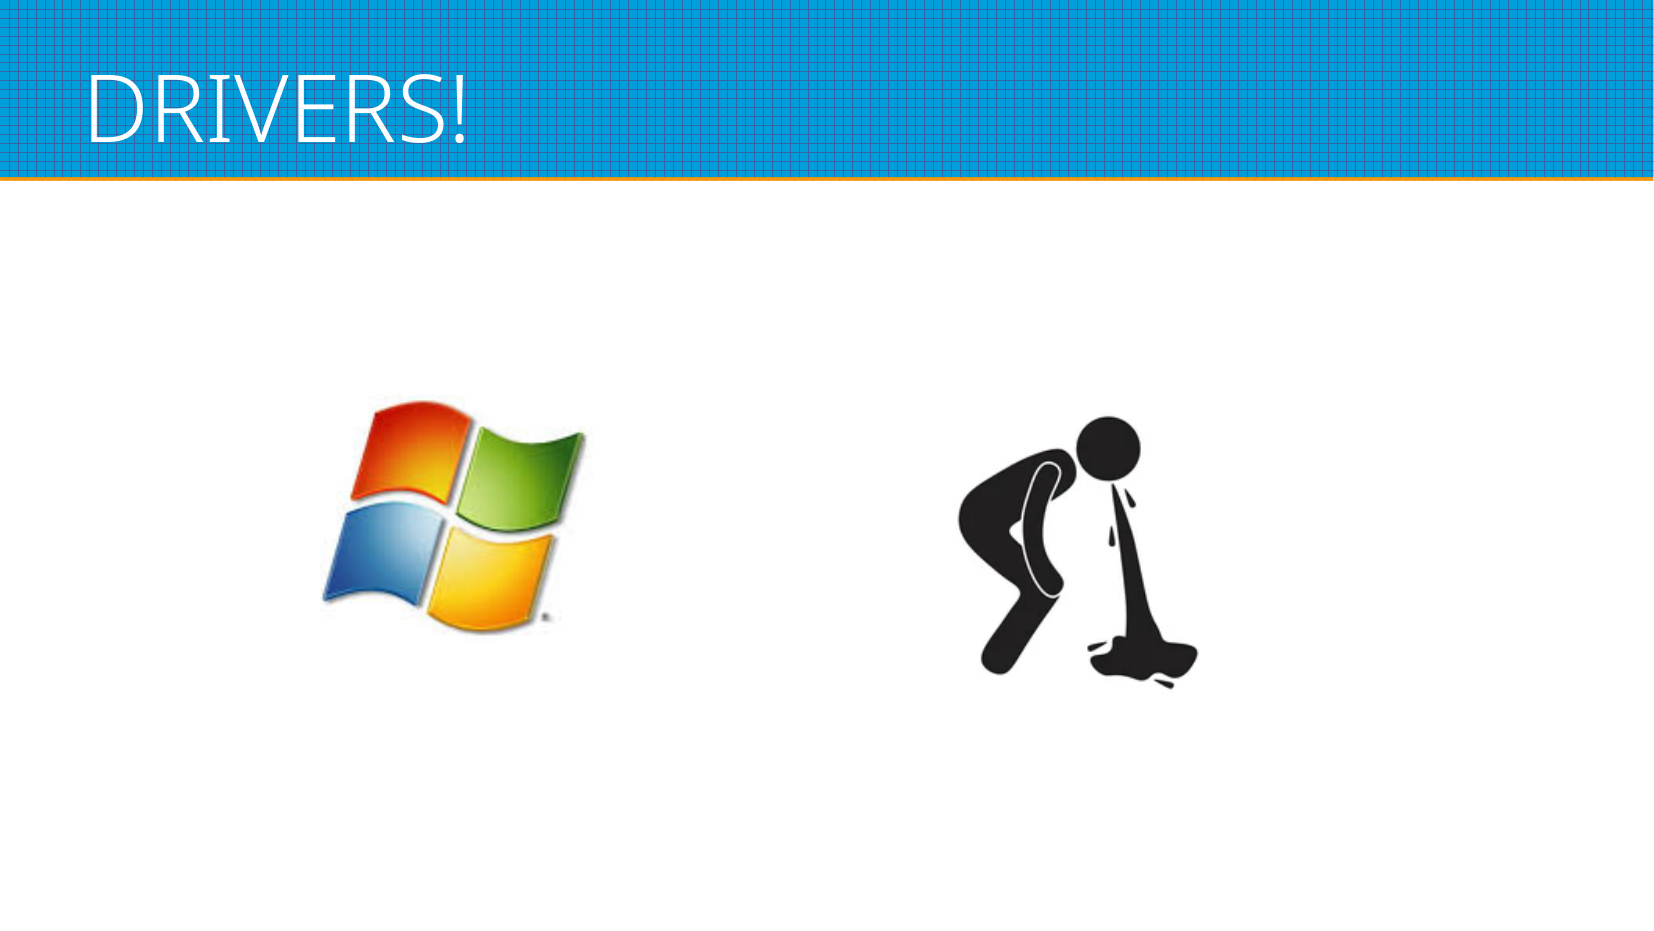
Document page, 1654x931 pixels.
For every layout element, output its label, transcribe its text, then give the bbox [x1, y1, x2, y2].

title DRIVERS! [82, 14, 1571, 171]
picture [225, 299, 676, 751]
picture [900, 374, 1313, 732]
